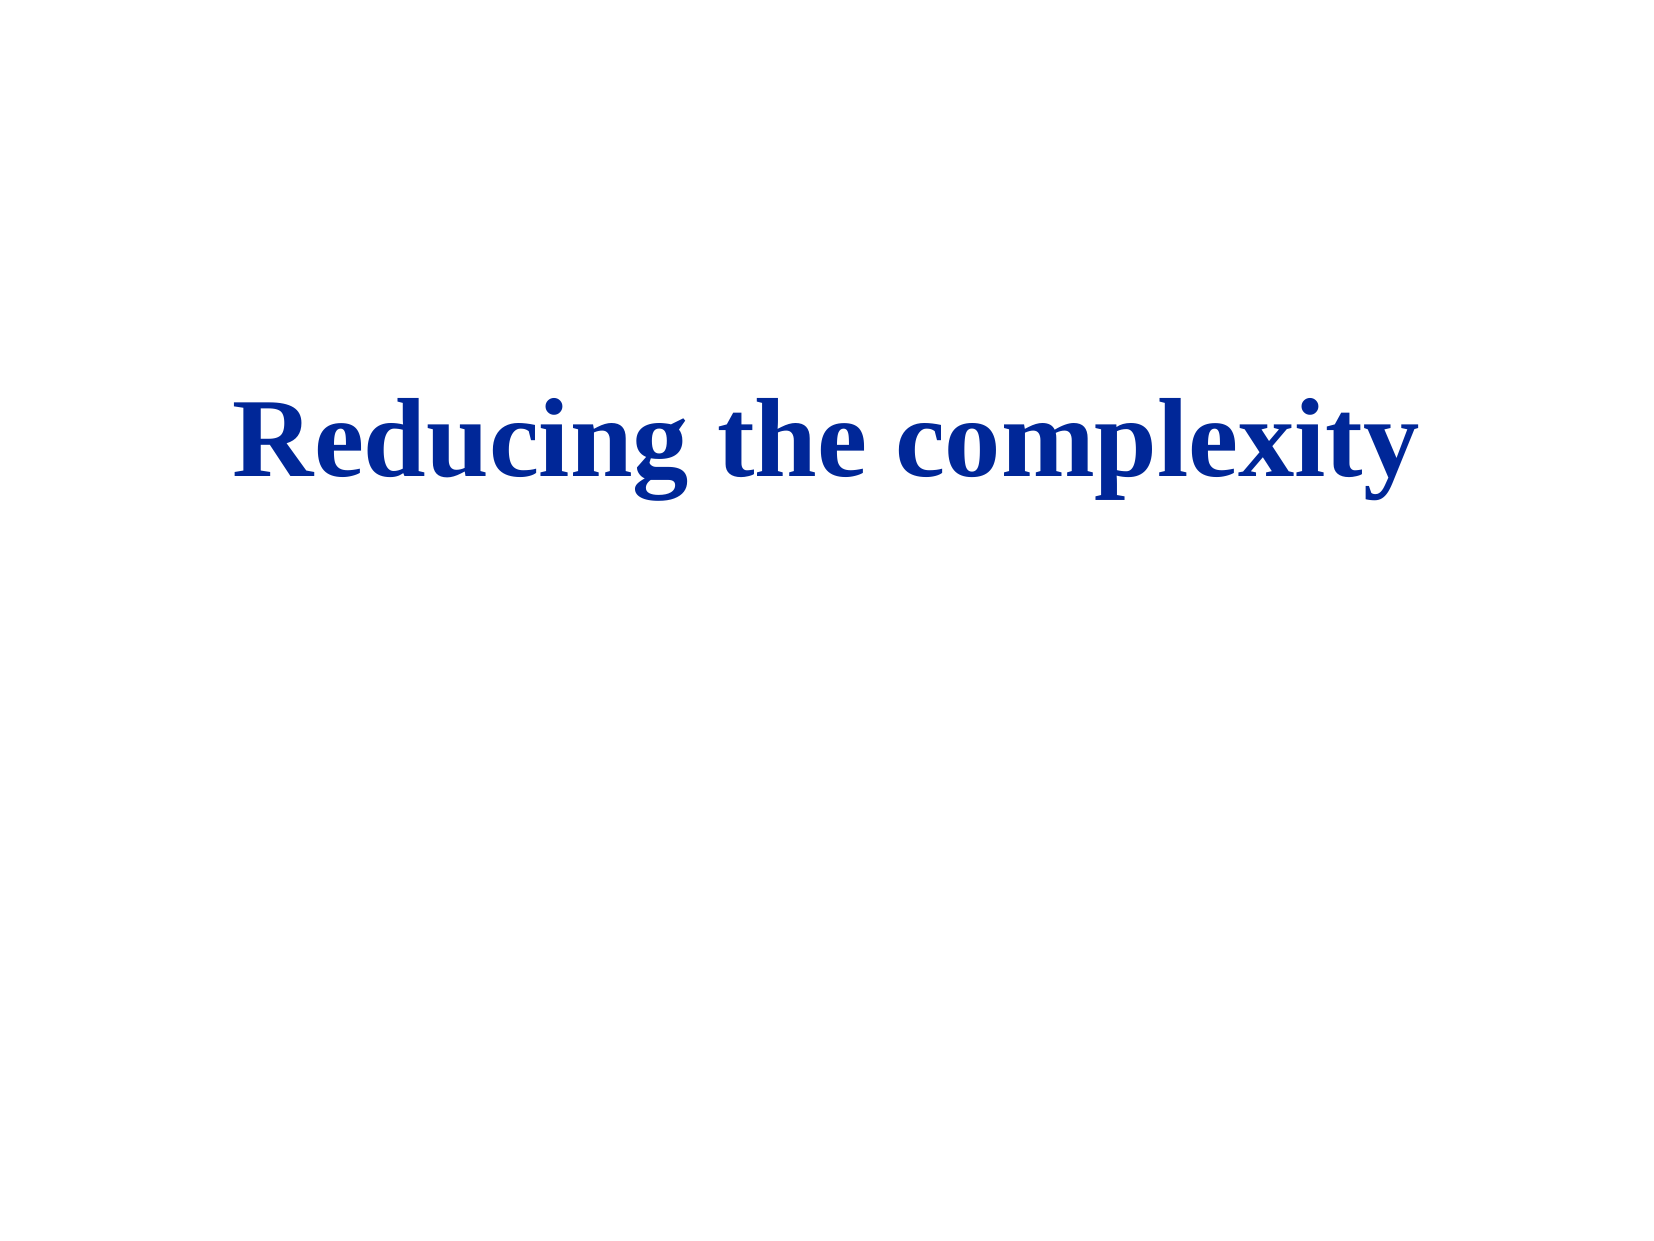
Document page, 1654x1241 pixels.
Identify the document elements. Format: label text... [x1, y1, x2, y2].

title Reducing the complexity [82, 315, 1571, 563]
